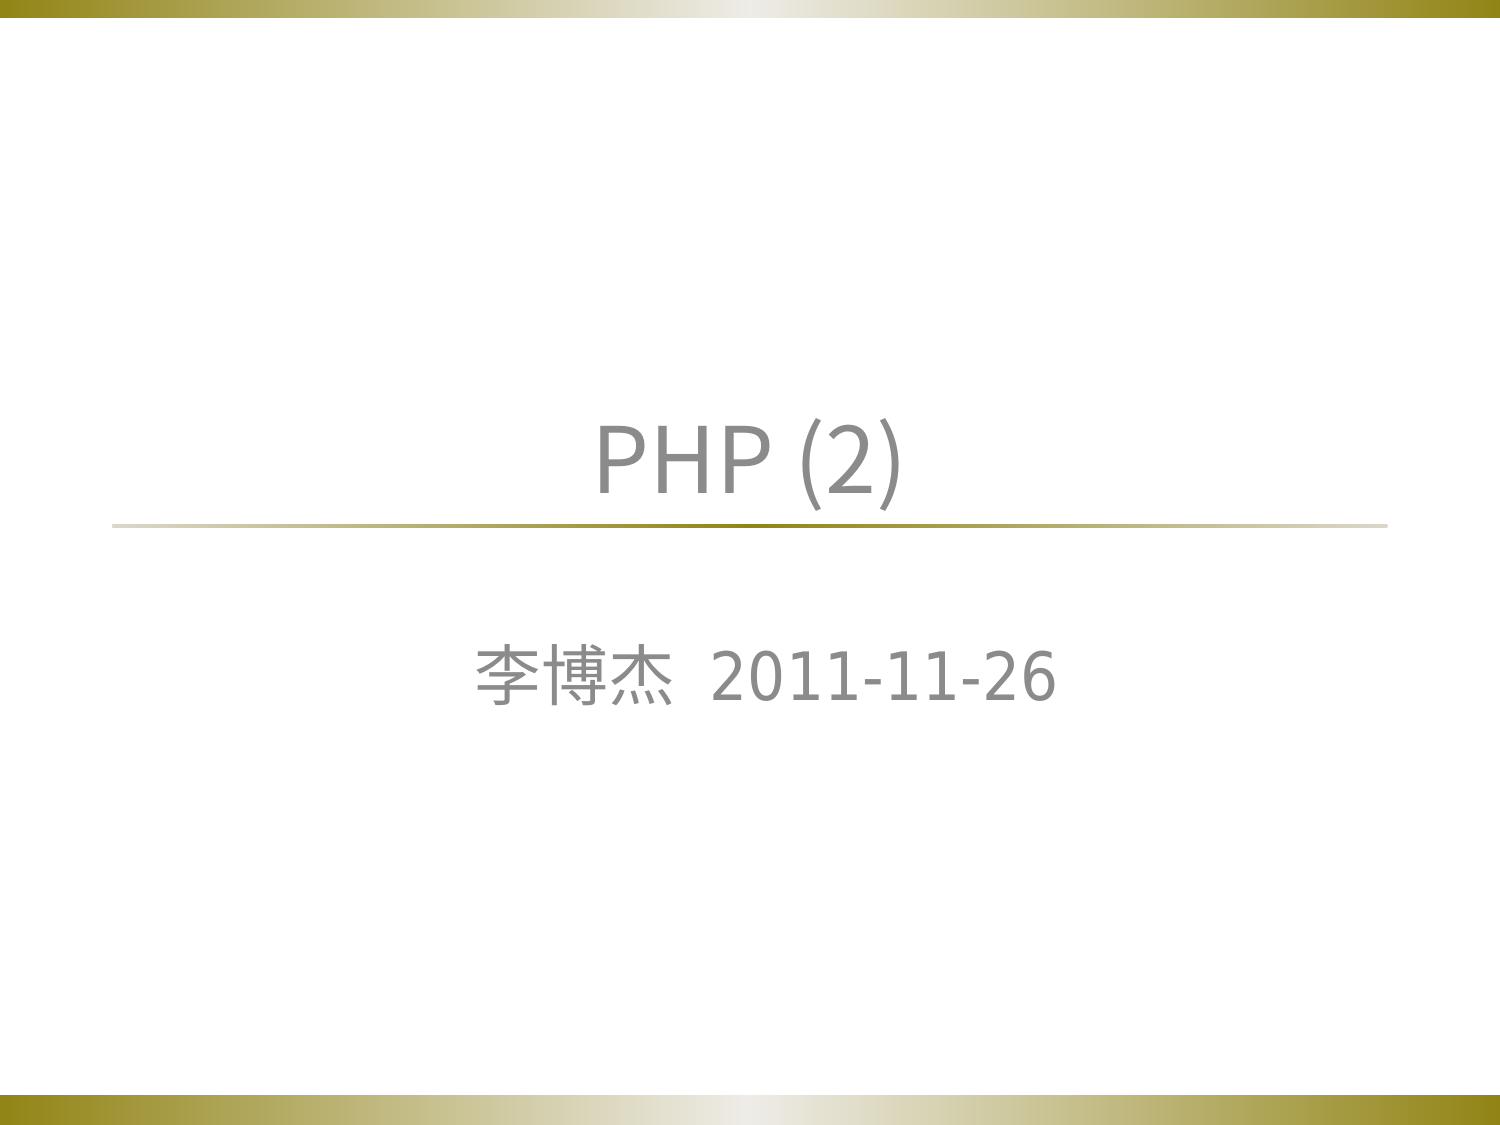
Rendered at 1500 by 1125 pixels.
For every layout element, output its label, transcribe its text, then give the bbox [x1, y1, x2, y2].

title PHP (2) [112, 275, 1388, 528]
subtitle 李博杰 2011-11-26 [225, 527, 1275, 815]
